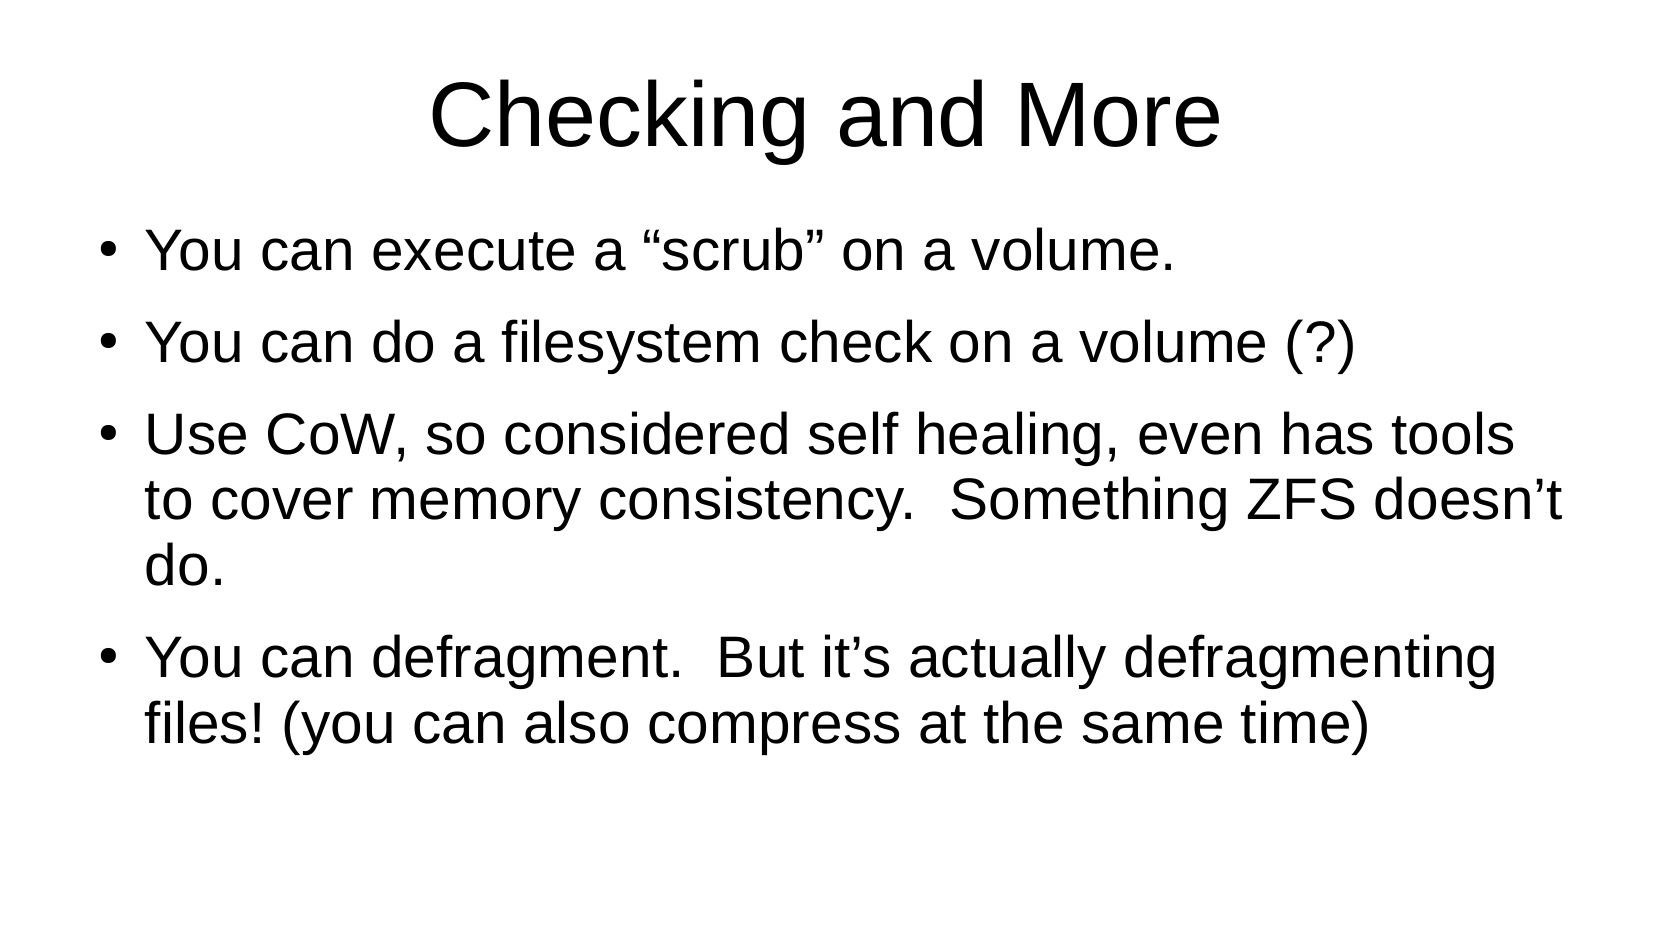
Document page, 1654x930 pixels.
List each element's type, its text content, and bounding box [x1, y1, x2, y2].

title Checking and More [82, 37, 1571, 193]
list You can execute a “scrub” on a volume. You can do a filesystem check on a volume (?) Use CoW, so considered self healing, even has tools to cover memory consistency. Something ZFS doesn’t do. You can defragment. But it’s actually defragmenting files! (you can also compress at the same time) [82, 217, 1571, 757]
